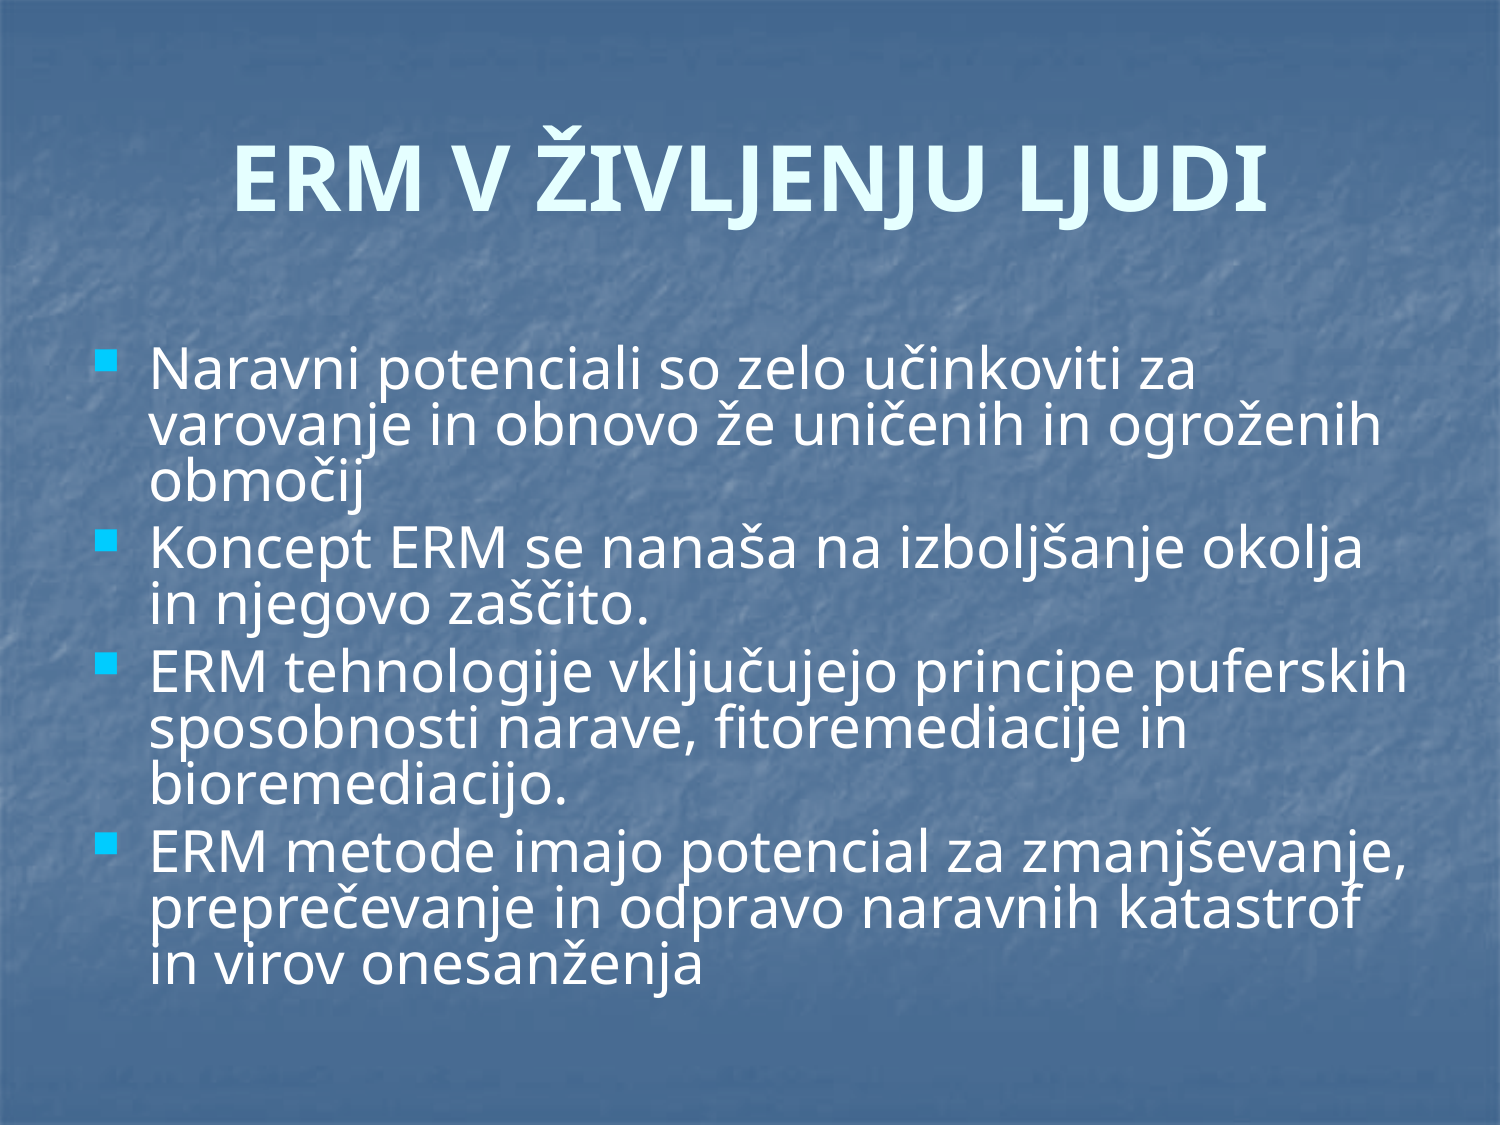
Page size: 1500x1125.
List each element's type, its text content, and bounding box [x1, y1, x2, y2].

list Naravni potenciali so zelo učinkoviti za varovanje in obnovo že uničenih in ogroženih območij Koncept ERM se nanaša na izboljšanje okolja in njegovo zaščito. ERM tehnologije vključujejo principe puferskih sposobnosti narave, fitoremediacije in bioremediacijo. ERM metode imajo potencial za zmanjševanje, preprečevanje in odpravo naravnih katastrof in virov onesanženja [76, 255, 1425, 1000]
picture [0, 0, 1500, 1125]
title ERM V ŽIVLJENJU LJUDI [75, 62, 1425, 288]
